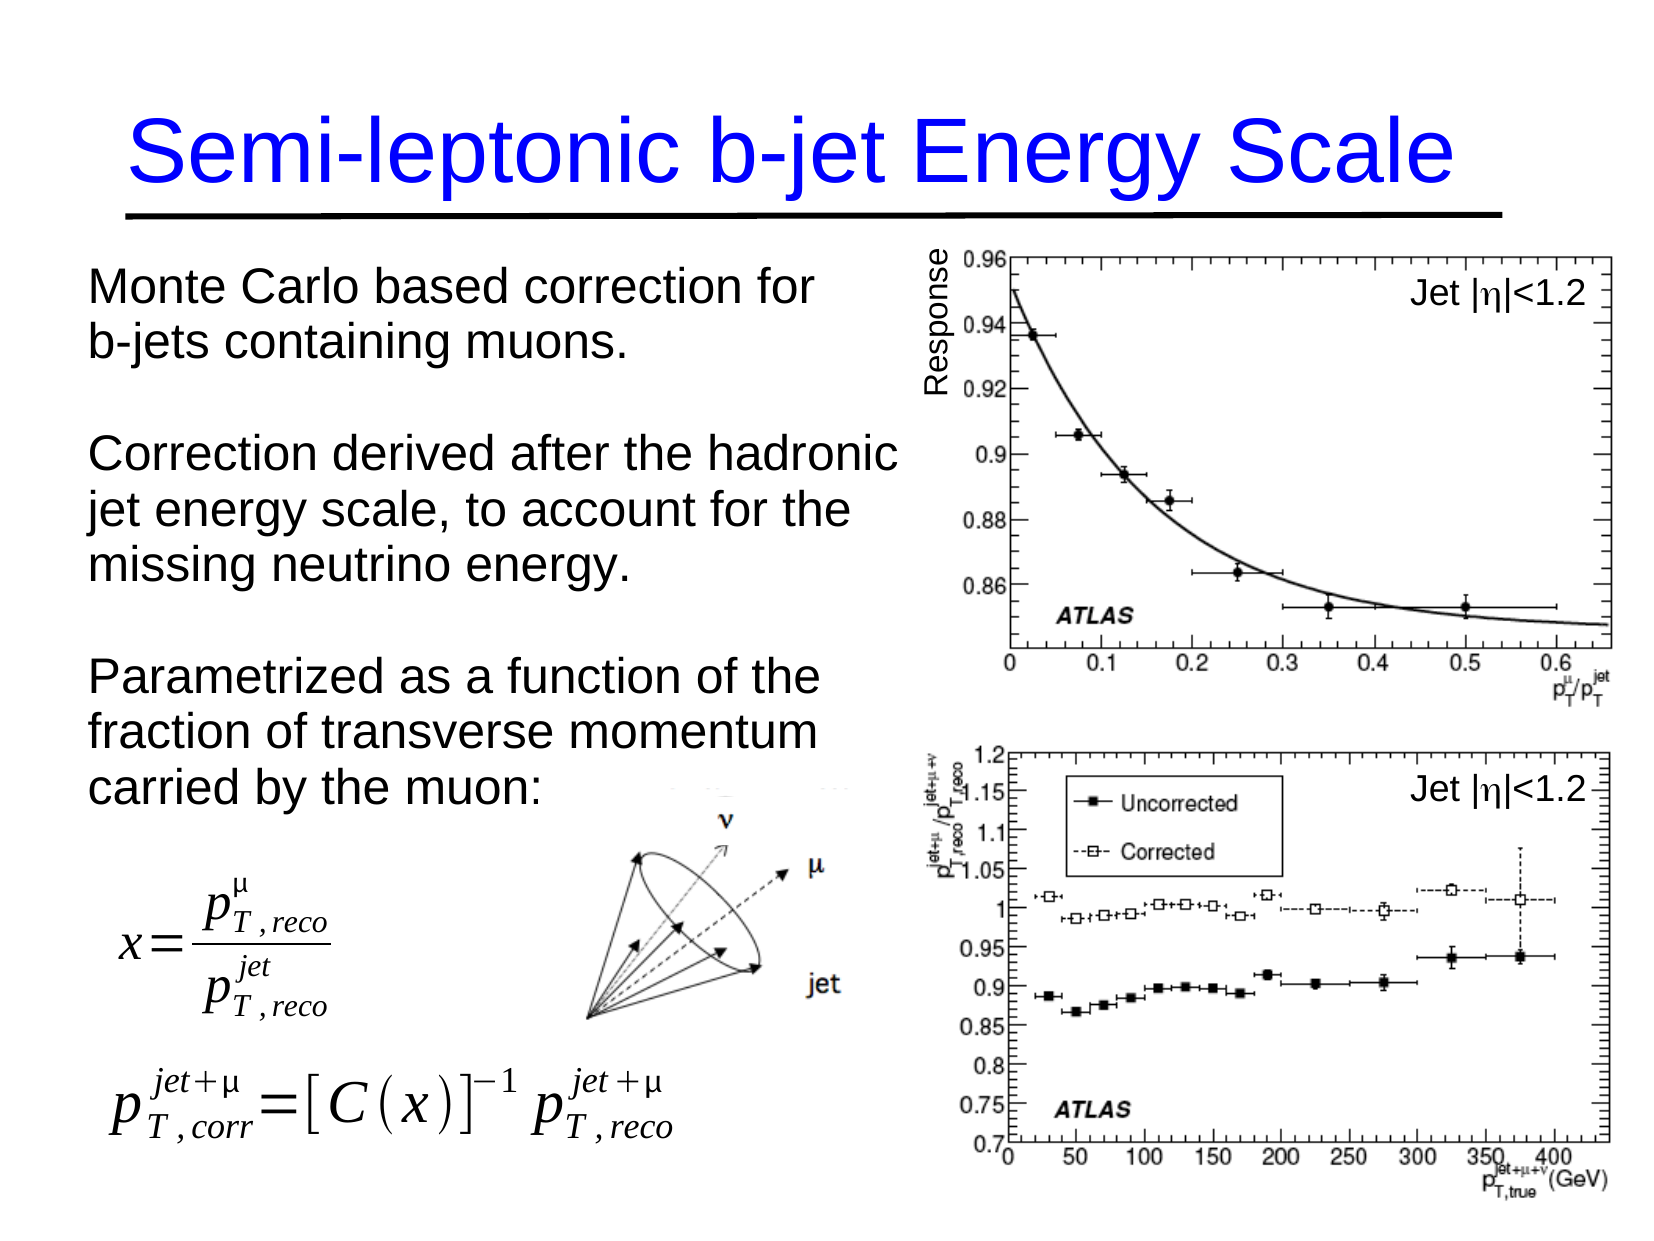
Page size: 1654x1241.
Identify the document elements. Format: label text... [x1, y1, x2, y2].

picture [919, 735, 1620, 1212]
text_box Jet |η|<1.2 [1410, 767, 1587, 814]
picture [538, 788, 865, 1034]
text_box Response [917, 248, 965, 398]
text_box Semi-leptonic b-jet Energy Scale [126, 99, 1497, 214]
text_box [674, 778, 816, 846]
text_box Monte Carlo based correction for b-jets containing muons. Correction derived after the hadronic jet energy scale, to account for the missing neutrino energy. Parametrized as a function of the fraction of transverse momentum carried by the muon: [87, 257, 898, 816]
text_box Jet |η|<1.2 [1410, 271, 1587, 318]
picture [712, 810, 739, 832]
chart [103, 865, 347, 1023]
chart [89, 1061, 690, 1147]
picture [938, 241, 1625, 718]
